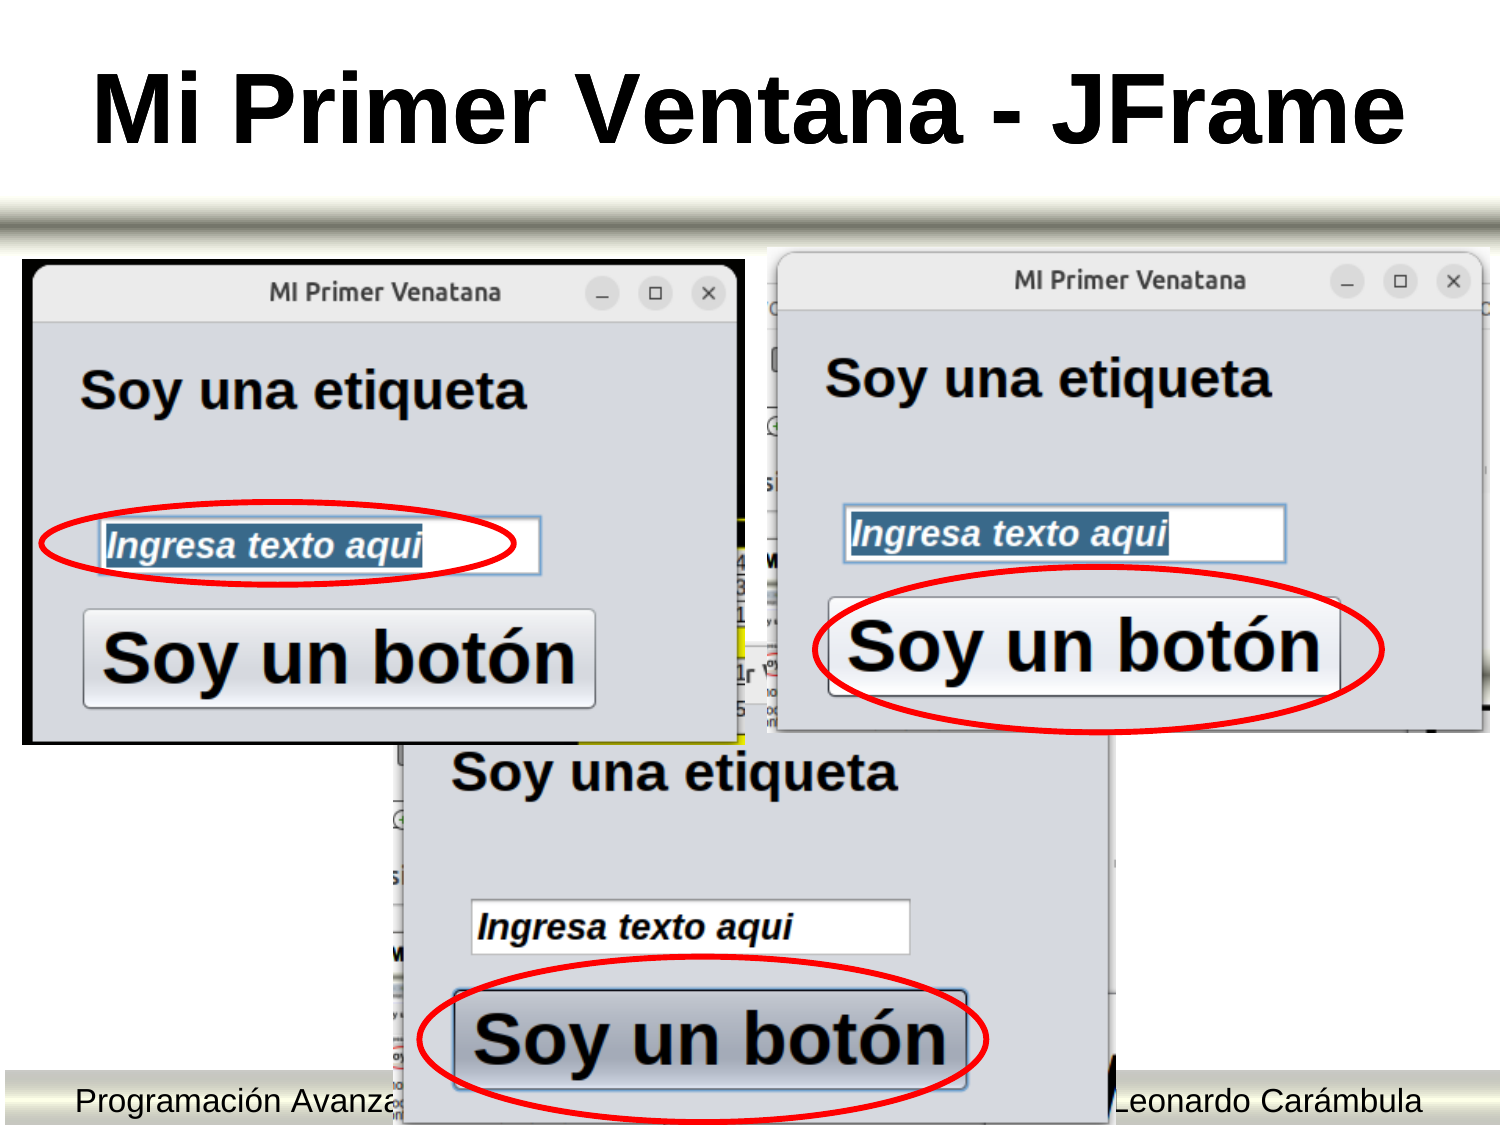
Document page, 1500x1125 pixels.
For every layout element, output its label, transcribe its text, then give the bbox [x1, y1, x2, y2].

title Mi Primer Ventana - JFrame [0, 9, 1500, 198]
picture [819, 570, 1378, 729]
picture [423, 960, 983, 1119]
picture [22, 247, 1490, 1125]
